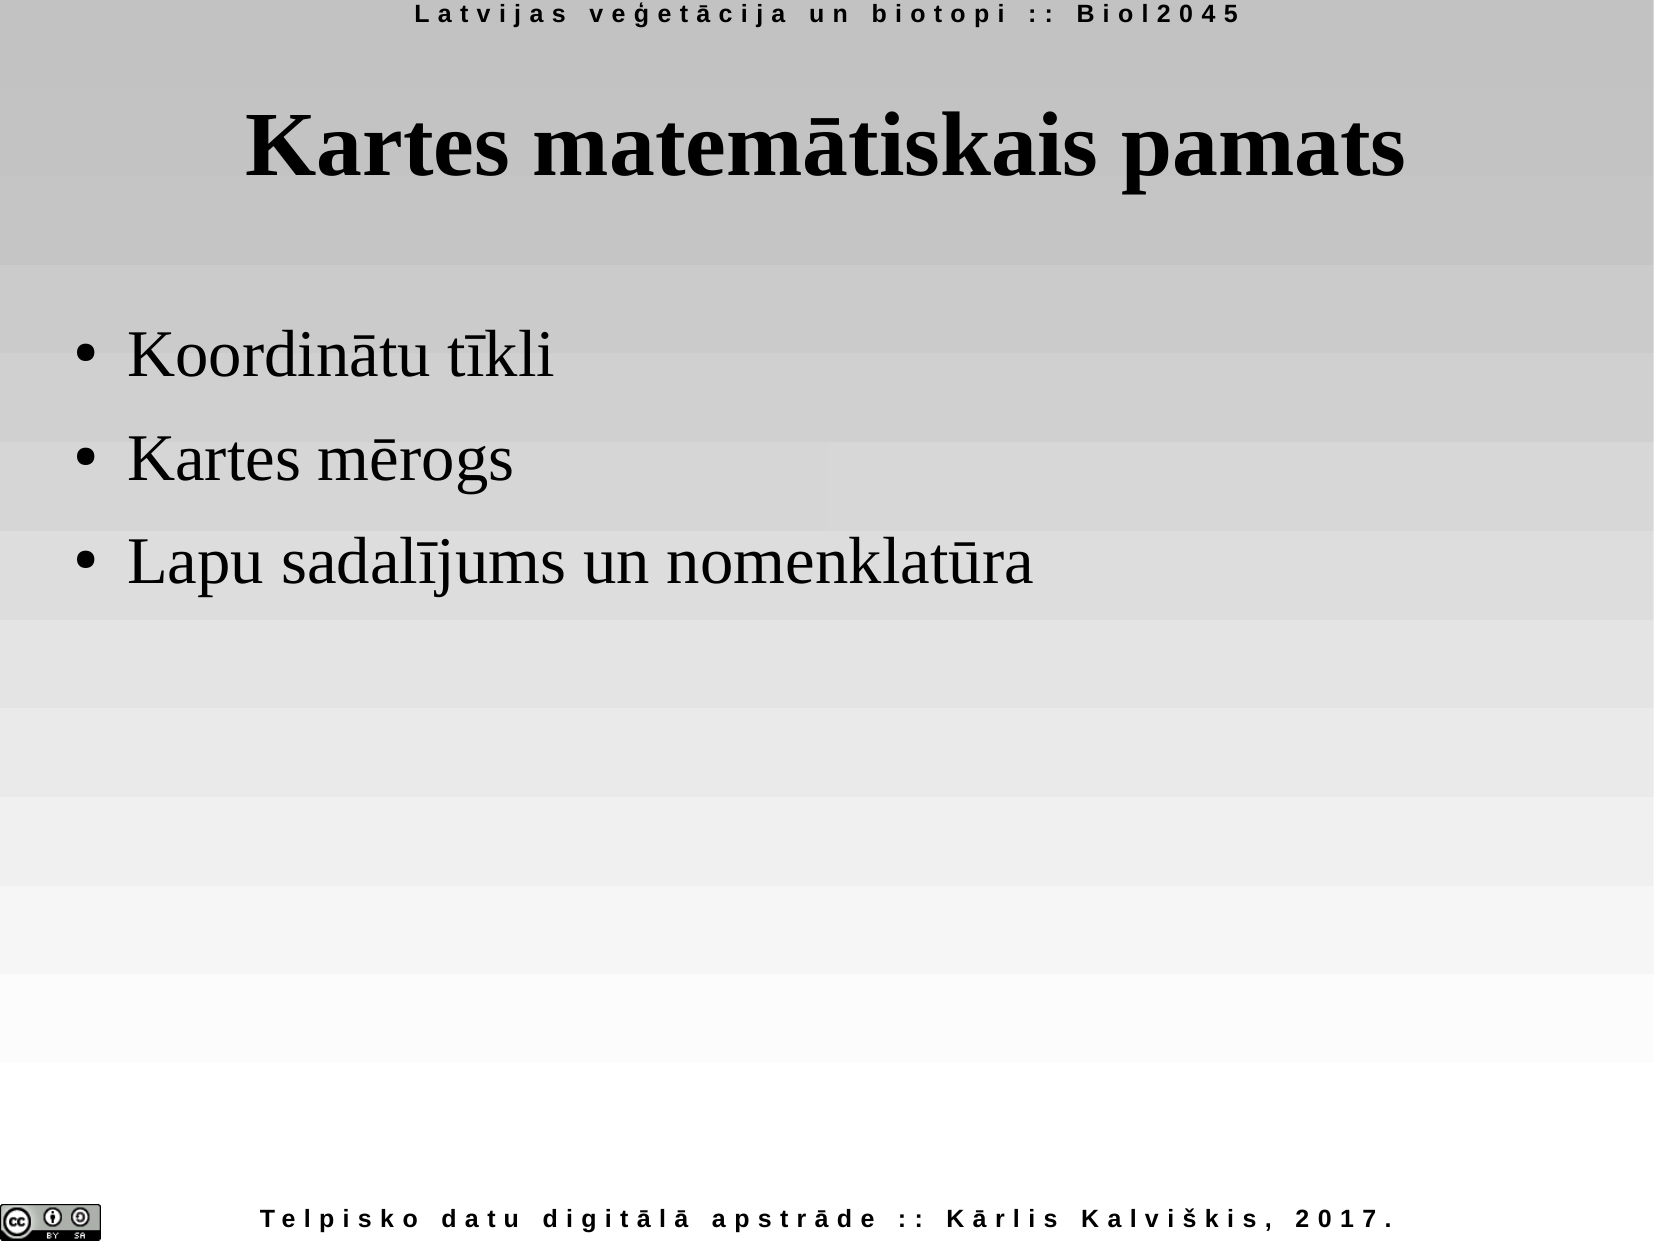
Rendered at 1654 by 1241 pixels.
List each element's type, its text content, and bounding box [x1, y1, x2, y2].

picture [0, 287, 1654, 1241]
title Kartes matemātiskais pamats [0, 1, 1654, 287]
list Koordinātu tīkli Kartes mērogs Lapu sadalījums un nomenklatūra [56, 317, 1600, 1175]
